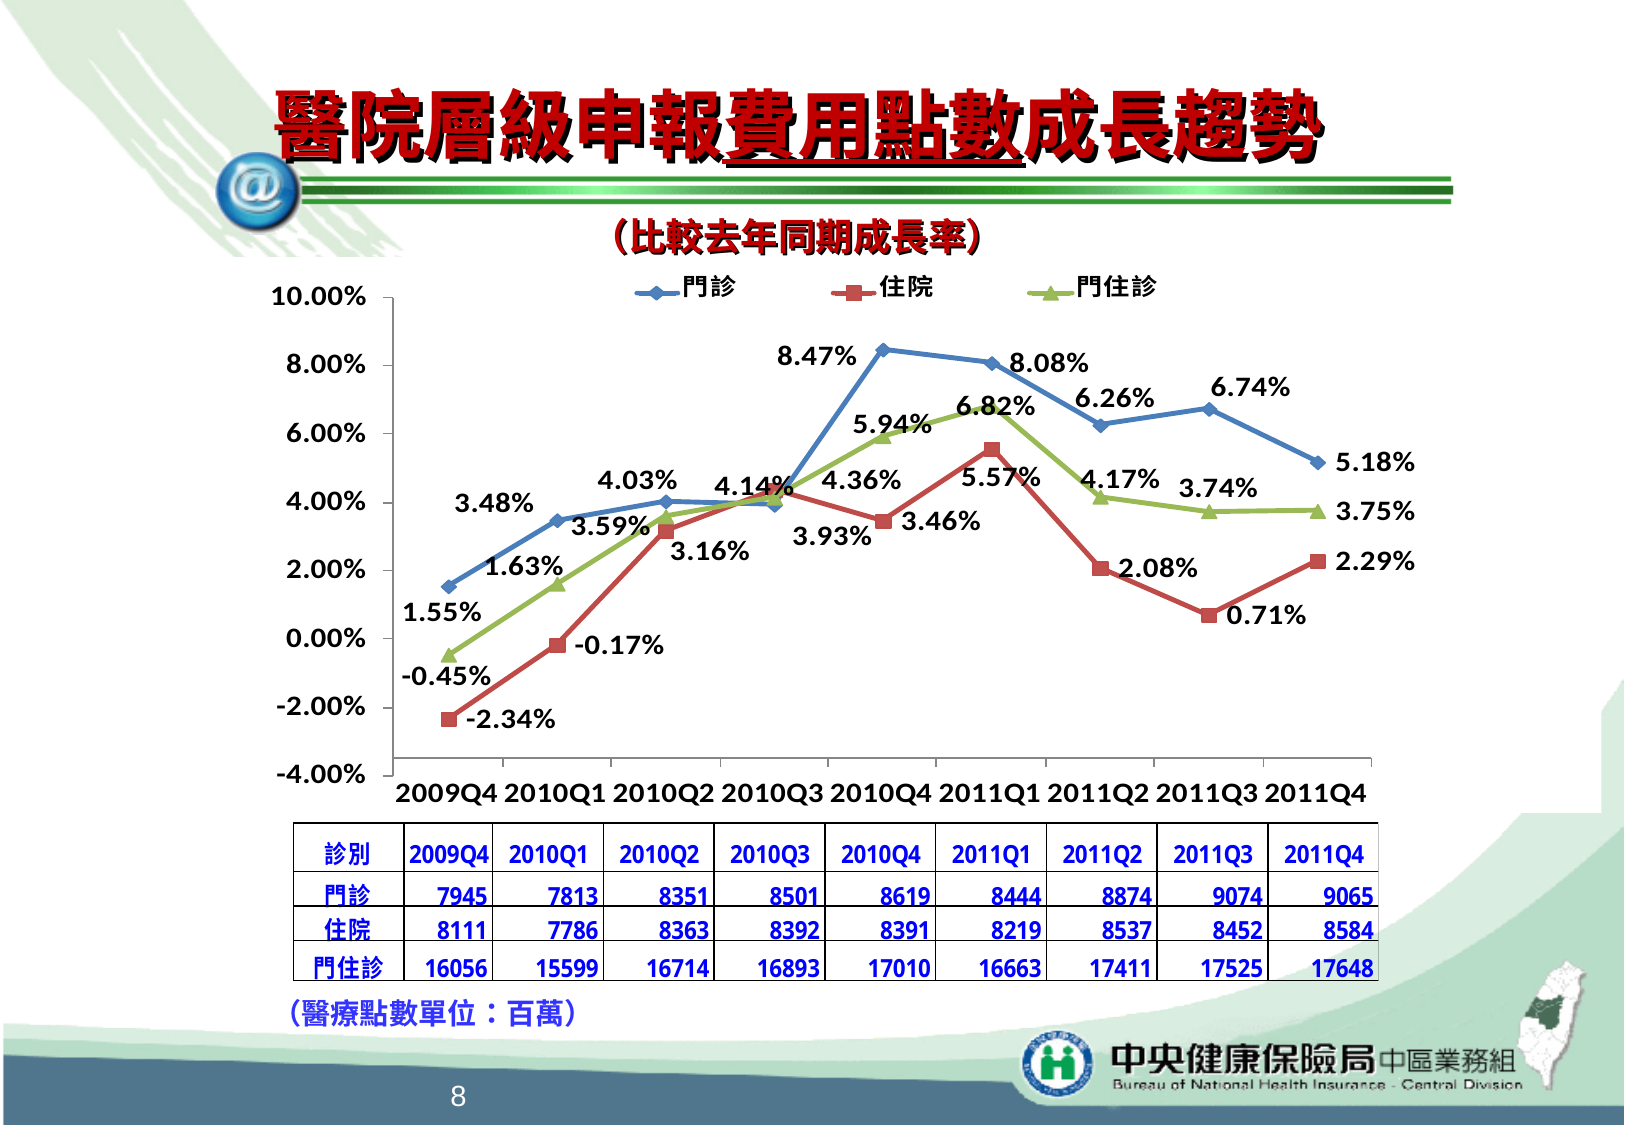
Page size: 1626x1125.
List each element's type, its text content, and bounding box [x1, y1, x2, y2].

picture [292, 822, 1380, 982]
title 醫院層級申報費用點數成長趨勢 （比較去年同期成長率） [97, 70, 1497, 258]
text_box [435, 1065, 815, 1125]
text_box （醫療點數單位：百萬） [257, 988, 609, 1038]
picture [127, 255, 1602, 813]
